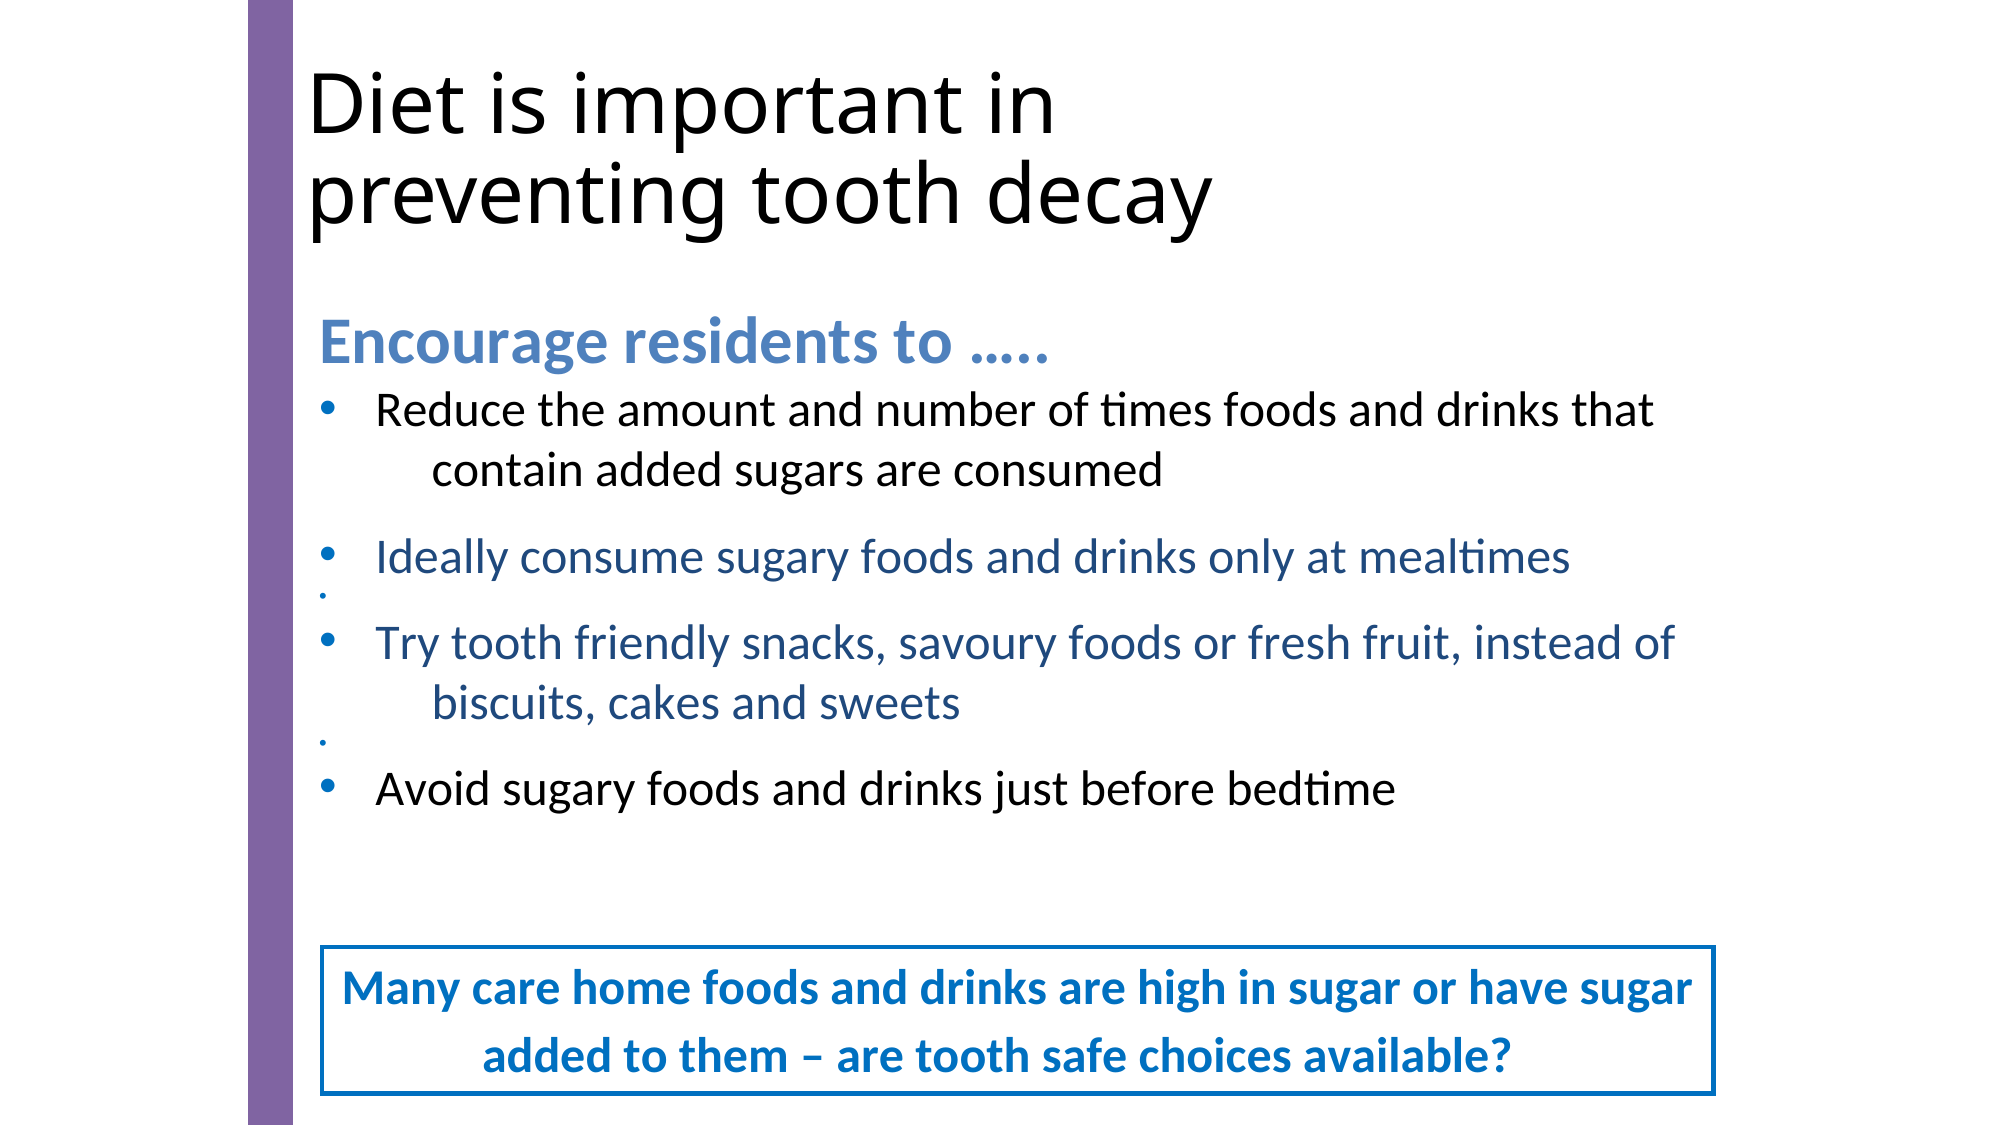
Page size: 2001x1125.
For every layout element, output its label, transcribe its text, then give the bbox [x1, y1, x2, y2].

title Diet is important in preventing tooth decay [291, 0, 1745, 172]
text_box Many care home foods and drinks are high in sugar or have sugar added to them – are tooth safe choices available? [321, 947, 1714, 1094]
text_box Encourage residents to ….. Reduce the amount and number of times foods and drinks that contain added sugars are consumed Ideally consume sugary foods and drinks only at mealtimes Try tooth friendly snacks, savoury foods or fresh fruit, instead of biscuits, cakes and sweets Avoid sugary foods and drinks just before bedtime [304, 289, 1696, 823]
text_box [250, 0, 291, 1125]
